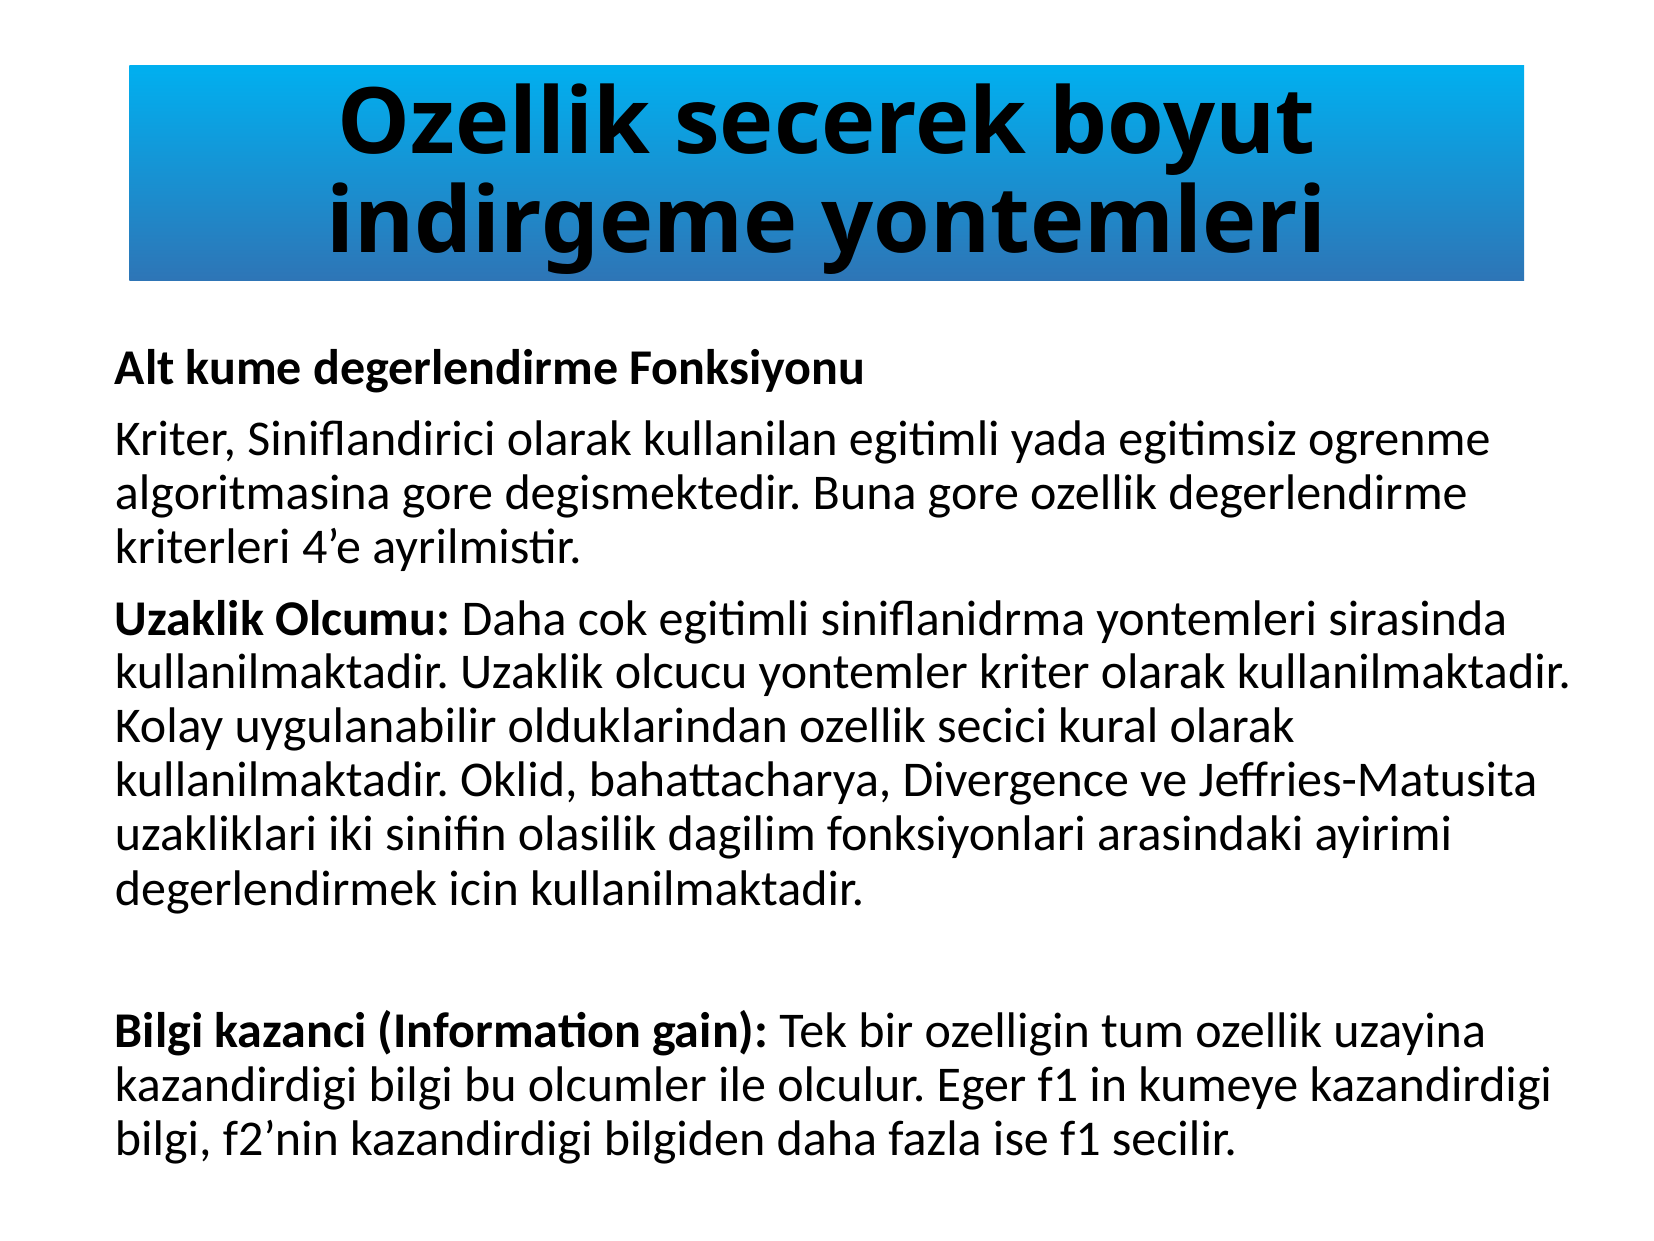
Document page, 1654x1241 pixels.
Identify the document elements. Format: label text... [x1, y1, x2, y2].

text_box Alt kume degerlendirme Fonksiyonu Kriter, Siniflandirici olarak kullanilan egitimli yada egitimsiz ogrenme algoritmasina gore degismektedir. Buna gore ozellik degerlendirme kriterleri 4’e ayrilmistir. Uzaklik Olcumu: Daha cok egitimli siniflanidrma yontemleri sirasinda kullanilmaktadir. Uzaklik olcucu yontemler kriter olarak kullanilmaktadir. Kolay uygulanabilir olduklarindan ozellik secici kural olarak kullanilmaktadir. Oklid, bahattacharya, Divergence ve Jeffries-Matusita uzakliklari iki sinifin olasilik dagilim fonksiyonlari arasindaki ayirimi degerlendirmek icin kullanilmaktadir. Bilgi kazanci (Information gain): Tek bir ozelligin tum ozellik uzayina kazandirdigi bilgi bu olcumler ile olculur. Eger f1 in kumeye kazandirdigi bilgi, f2’nin kazandirdigi bilgiden daha fazla ise f1 secilir. [100, 334, 1600, 1174]
text_box Ozellik secerek boyut indirgeme yontemleri [129, 65, 1525, 281]
